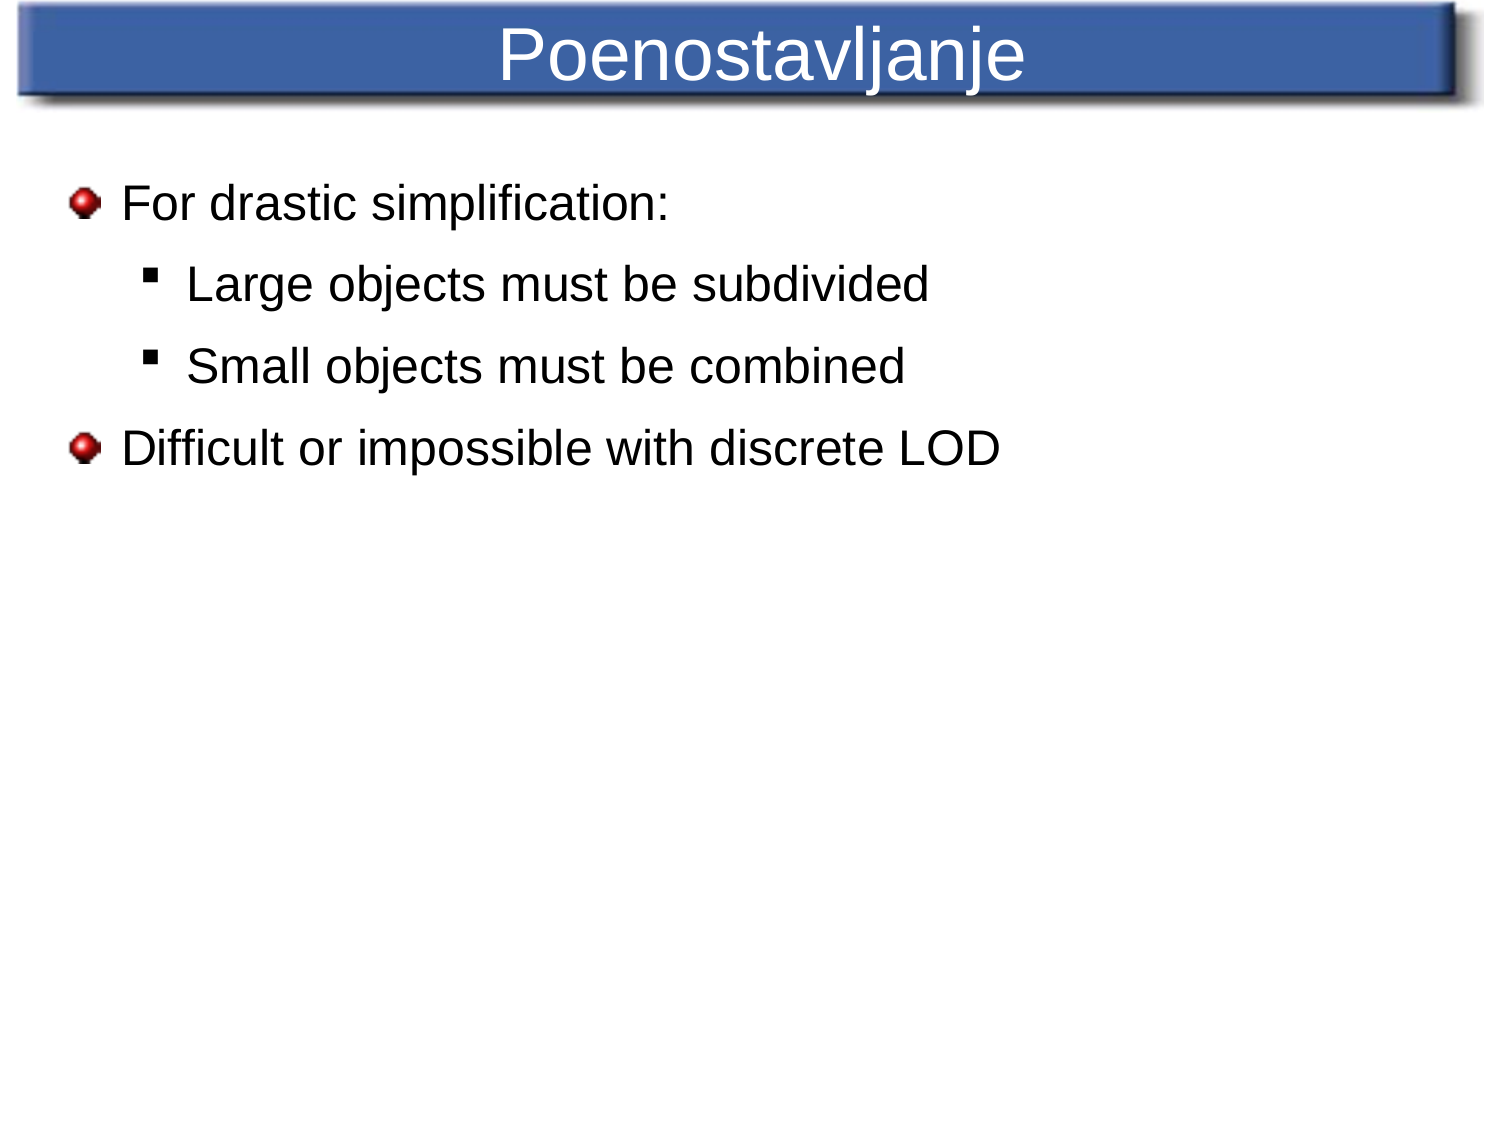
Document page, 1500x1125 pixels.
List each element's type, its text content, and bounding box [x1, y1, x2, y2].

title Poenostavljanje [24, 0, 1500, 103]
list For drastic simplification: Large objects must be subdivided Small objects must be combined Difficult or impossible with discrete LOD [50, 162, 1463, 1088]
picture [16, 0, 1484, 113]
